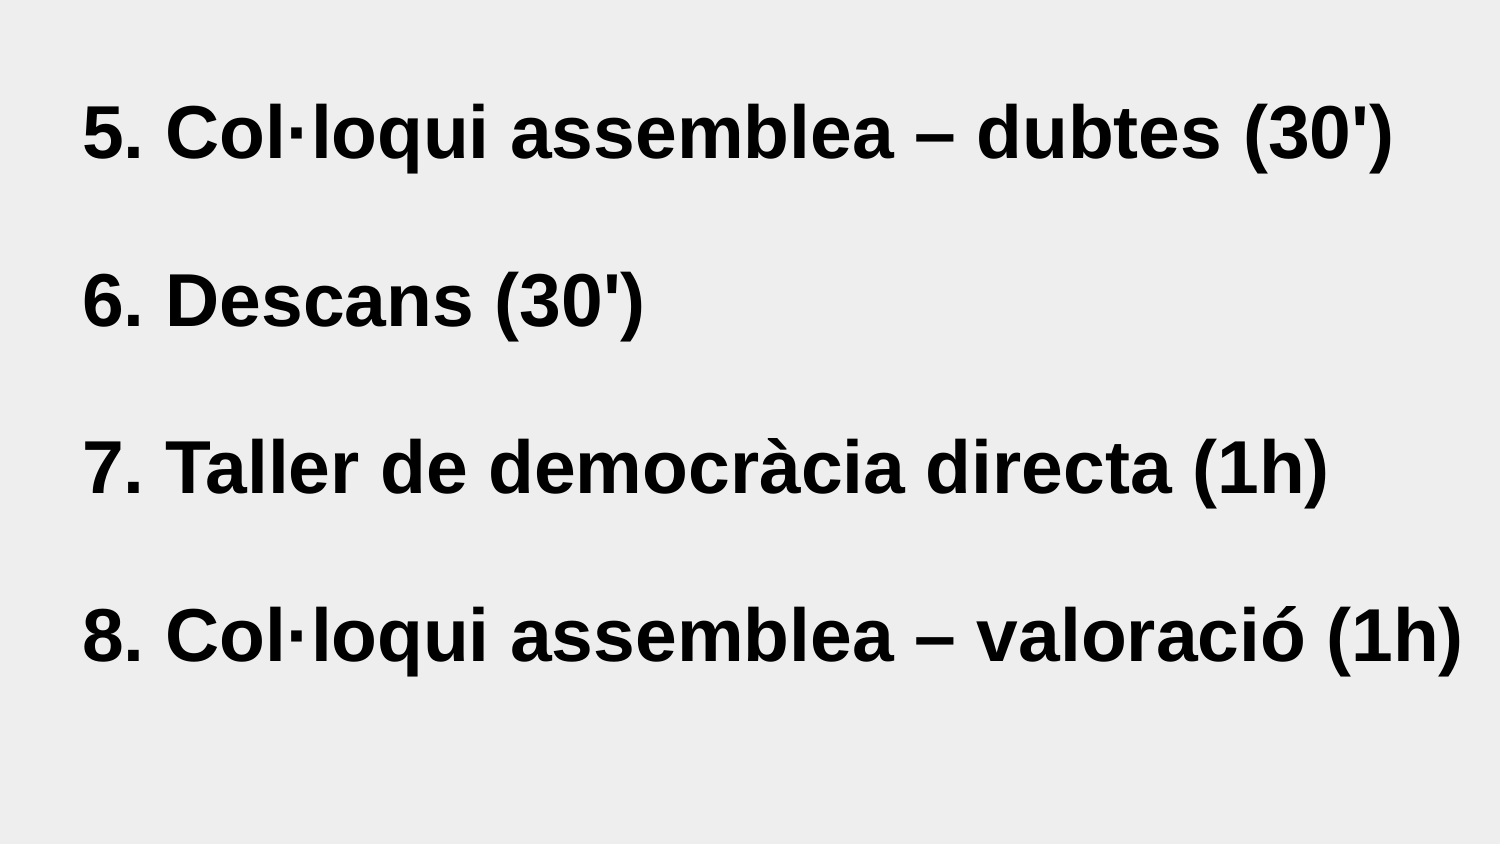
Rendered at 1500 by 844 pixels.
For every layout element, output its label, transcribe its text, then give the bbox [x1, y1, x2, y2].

text_box 5. Col·loqui assemblea – dubtes (30') 6. Descans (30') 7. Taller de democràcia directa (1h) 8. Col·loqui assemblea – valoració (1h) [67, 82, 1489, 780]
